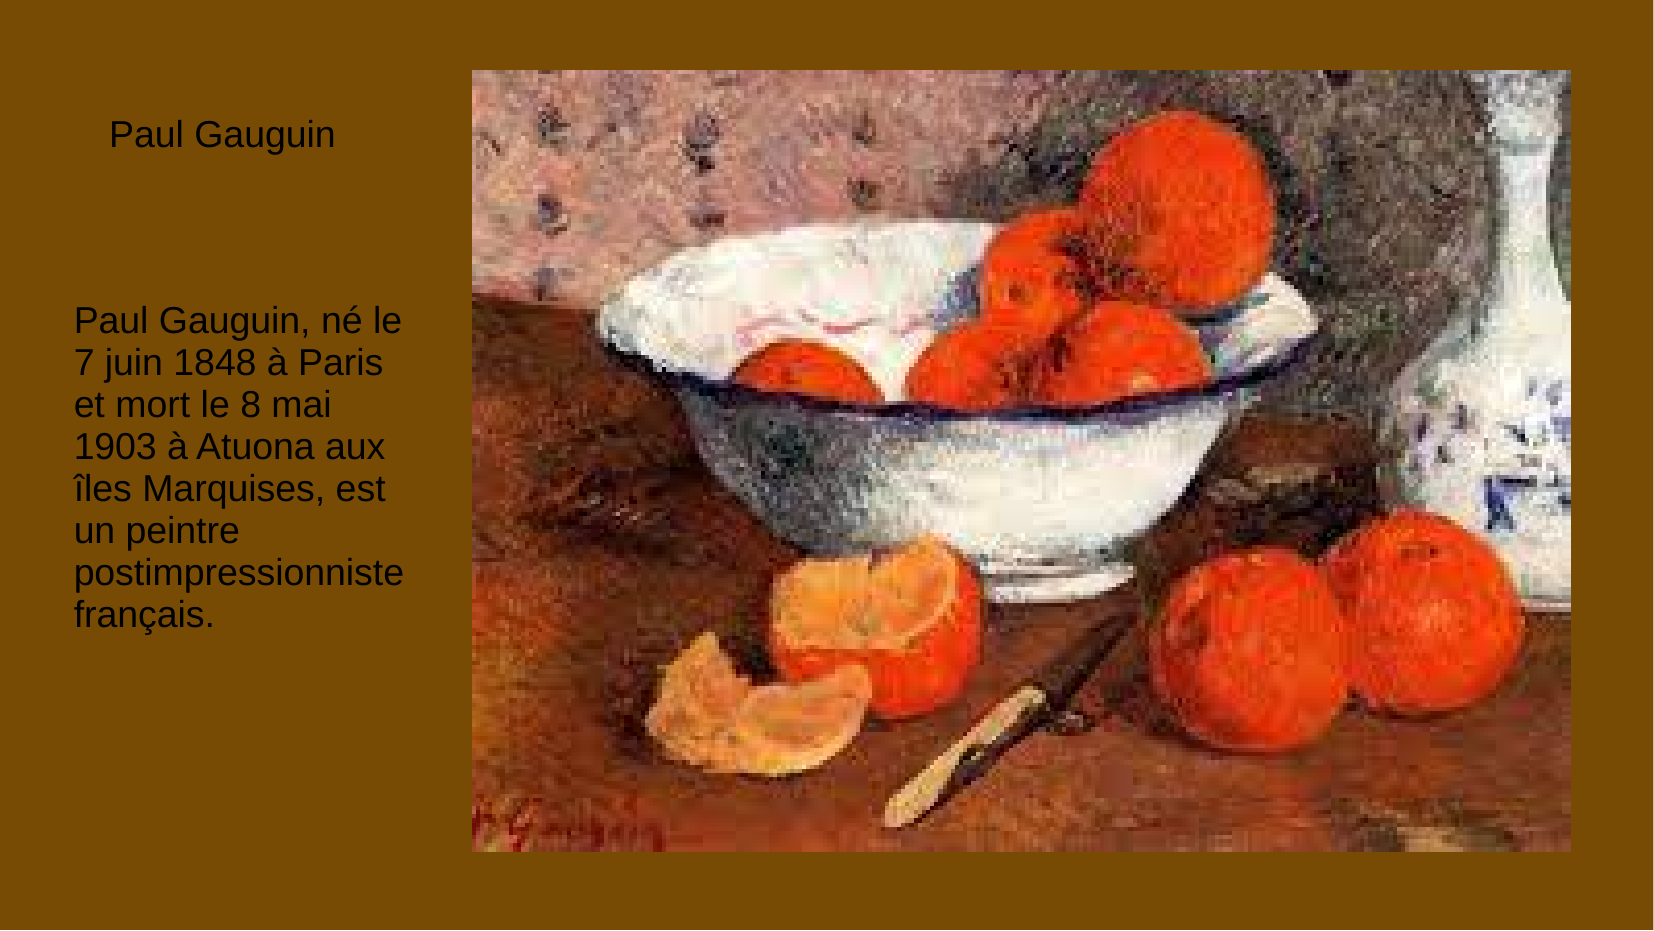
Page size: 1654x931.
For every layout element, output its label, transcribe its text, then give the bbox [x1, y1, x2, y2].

text_box Paul Gauguin [94, 106, 438, 164]
picture [472, 70, 1571, 852]
text_box Paul Gauguin, né le 7 juin 1848 à Paris et mort le 8 mai 1903 à Atuona aux îles Marquises, est un peintre postimpressionniste français. [59, 292, 426, 686]
